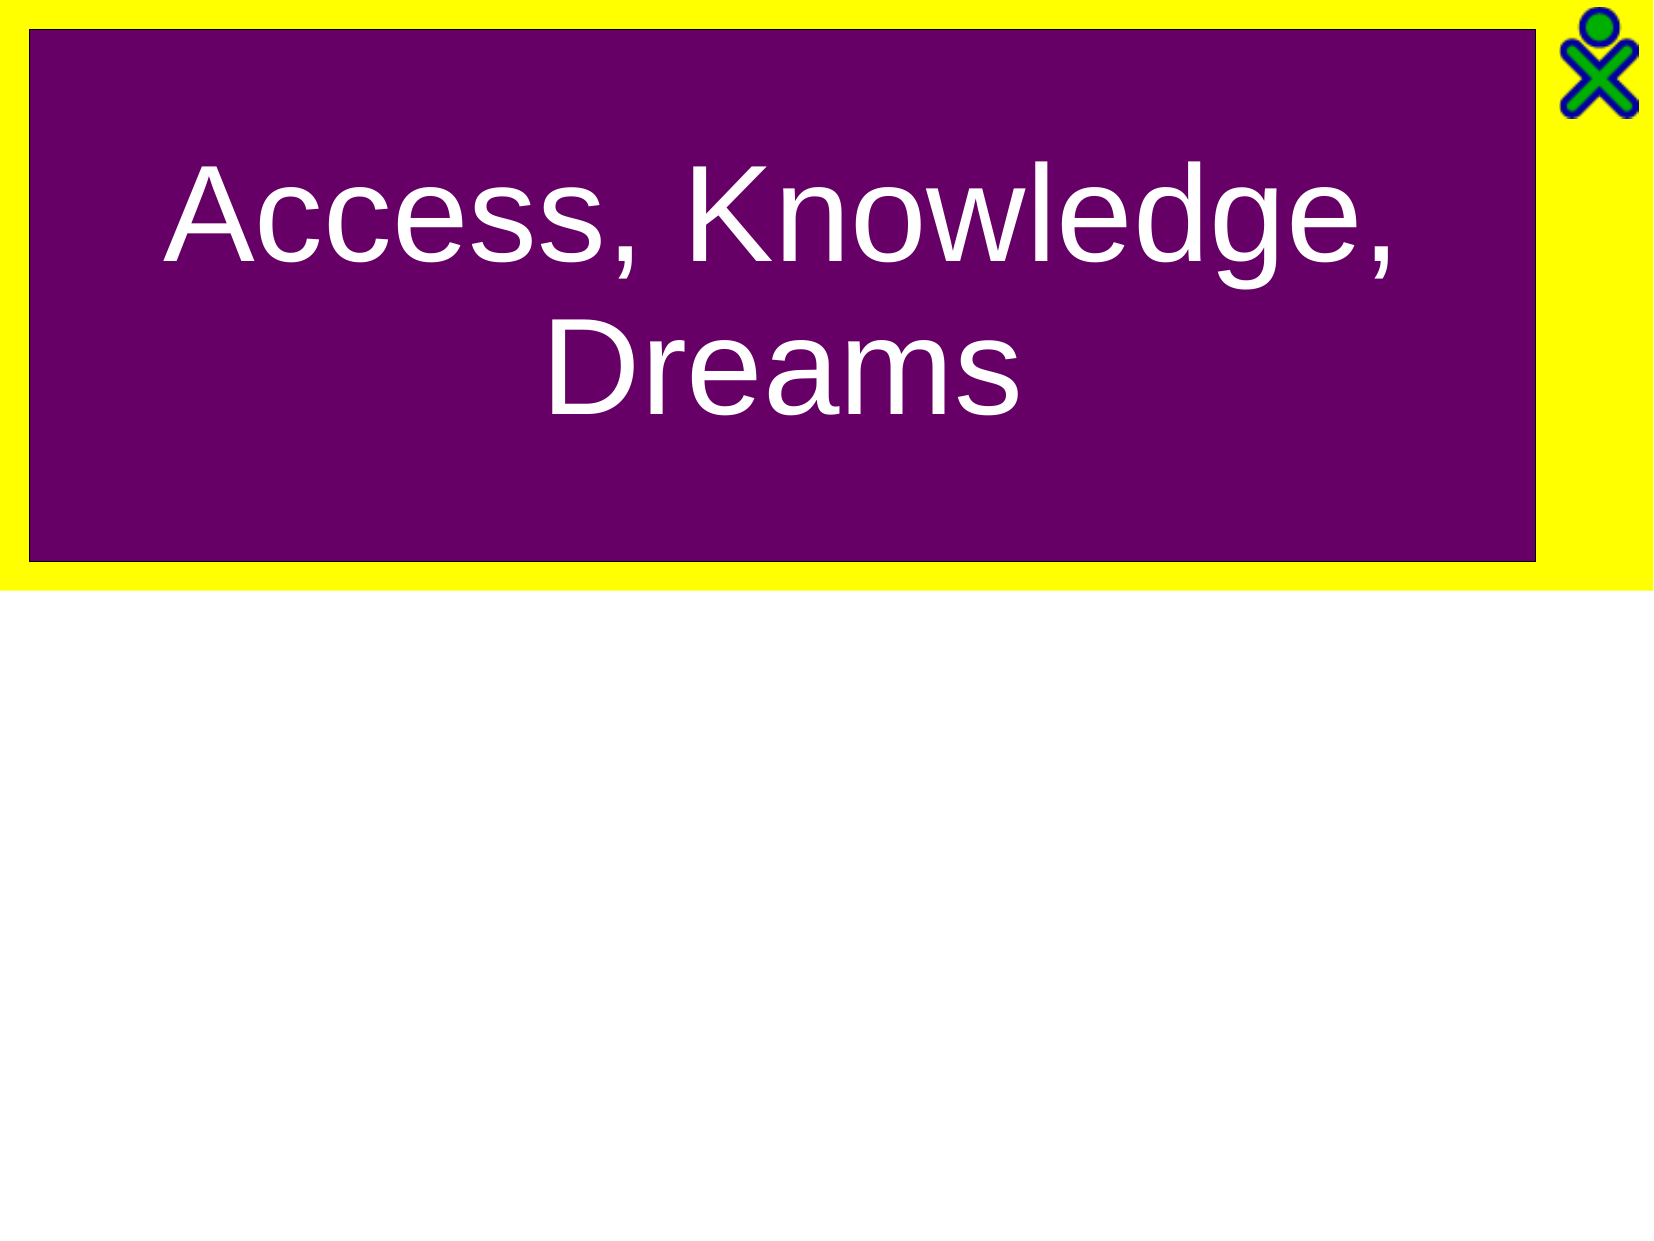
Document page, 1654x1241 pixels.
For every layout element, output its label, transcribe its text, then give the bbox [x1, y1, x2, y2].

title Access, Knowledge, Dreams [59, 49, 1506, 532]
picture [1559, 7, 1639, 119]
